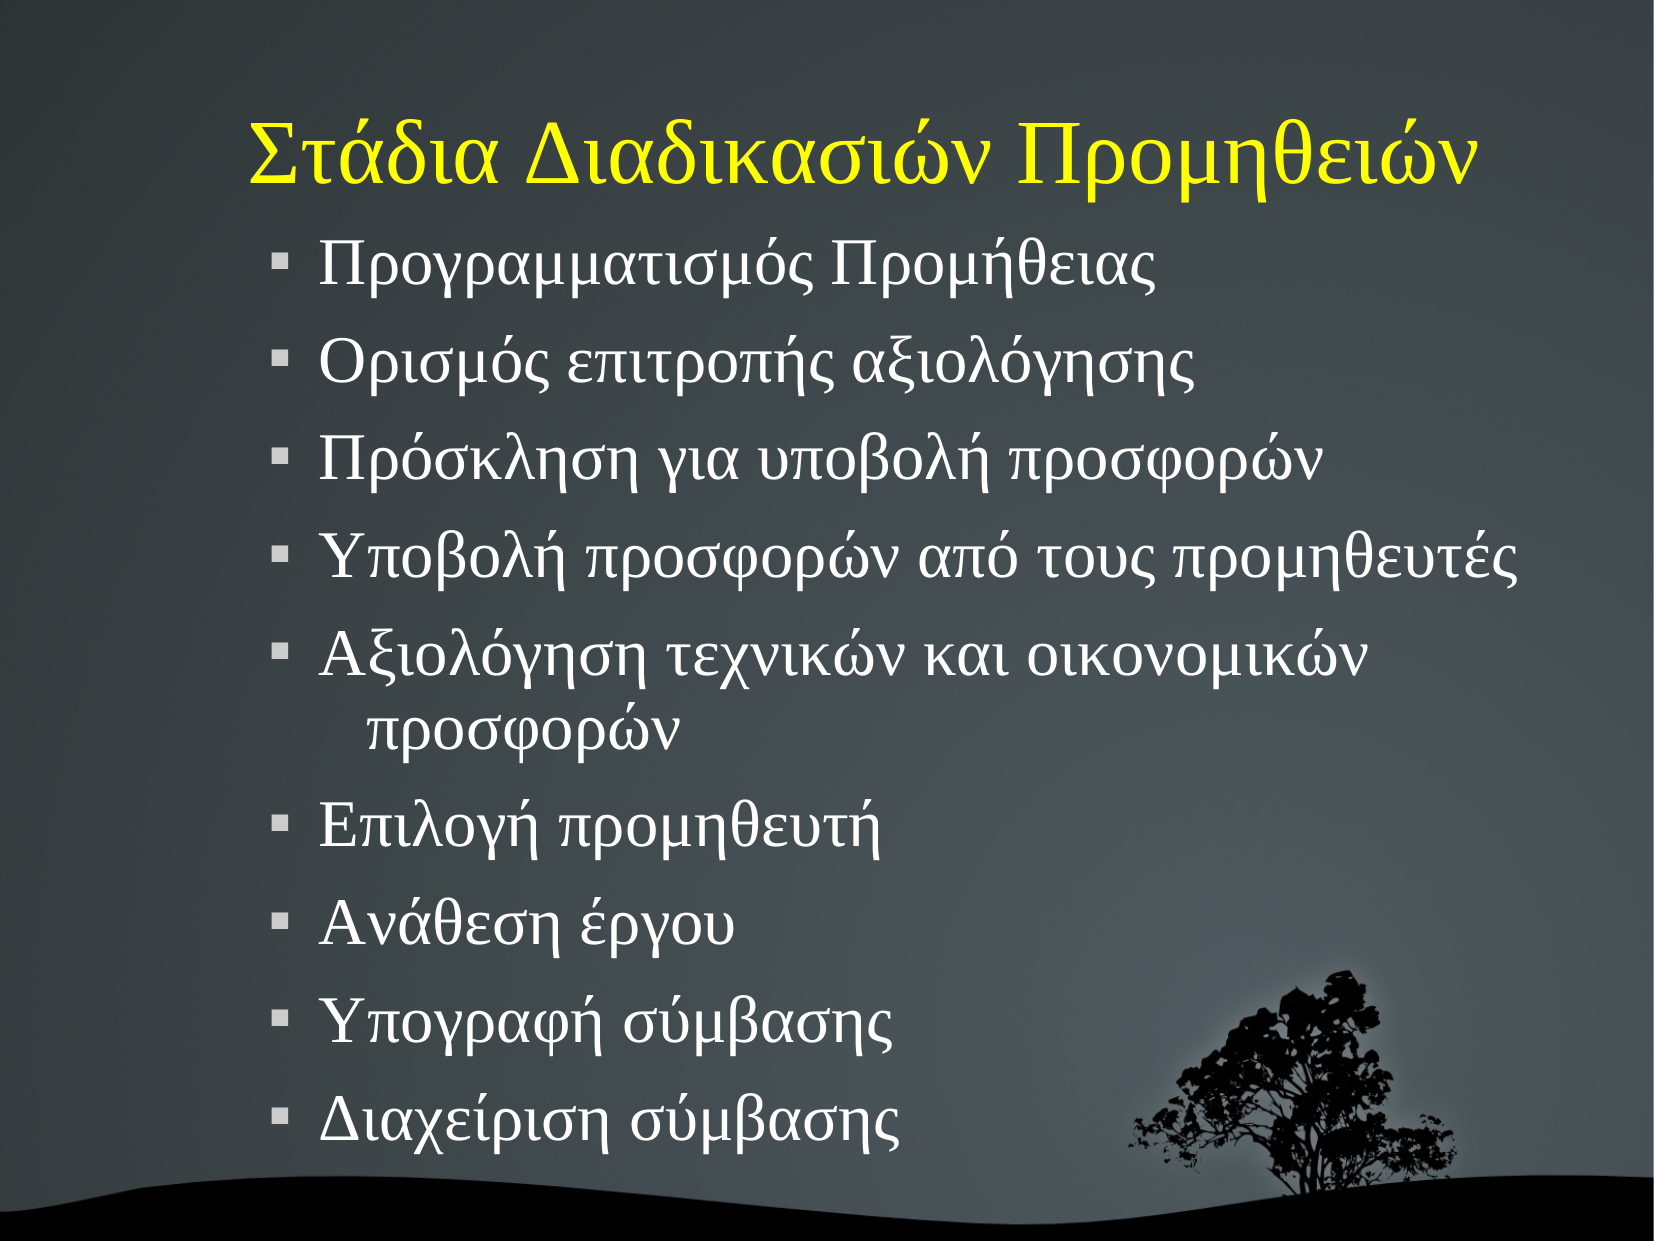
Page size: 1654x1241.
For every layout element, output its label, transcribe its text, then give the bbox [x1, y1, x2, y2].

picture [0, 0, 1654, 1241]
title Στάδια Διαδικασιών Προμηθειών [82, 56, 1571, 225]
list Προγραμματισμός Προμήθειας Ορισμός επιτροπής αξιολόγησης Πρόσκληση για υποβολή προσφορών Υποβολή προσφορών από τους προμηθευτές Αξιολόγηση τεχνικών και οικονομικών προσφορών Επιλογή προμηθευτή Ανάθεση έργου Υπογραφή σύμβασης Διαχείριση σύμβασης [82, 225, 1571, 1155]
